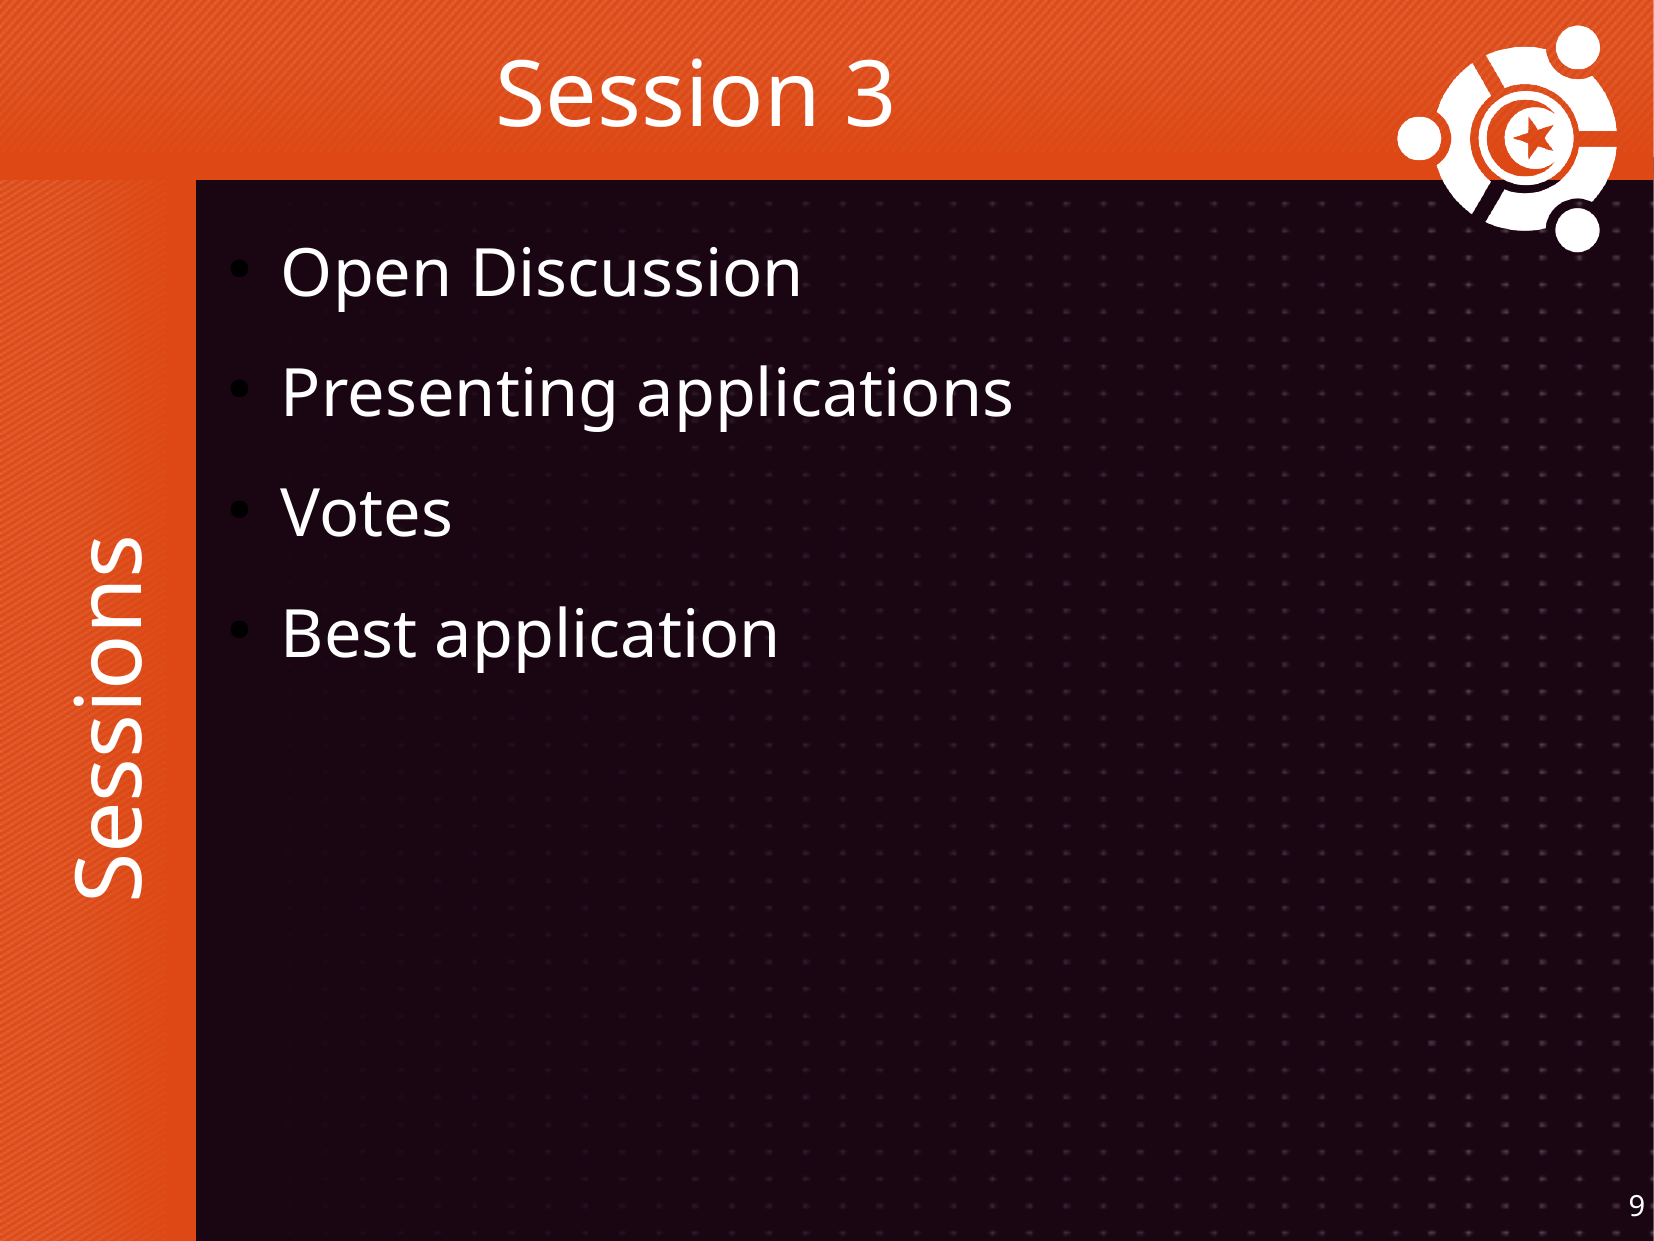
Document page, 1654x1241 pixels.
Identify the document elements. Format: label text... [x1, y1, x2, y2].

picture [0, 0, 1654, 1241]
title Sessions [17, 210, 196, 1229]
list Open Discussion Presenting applications Votes Best application [210, 225, 1639, 1186]
title Session 3 [0, 2, 1394, 181]
